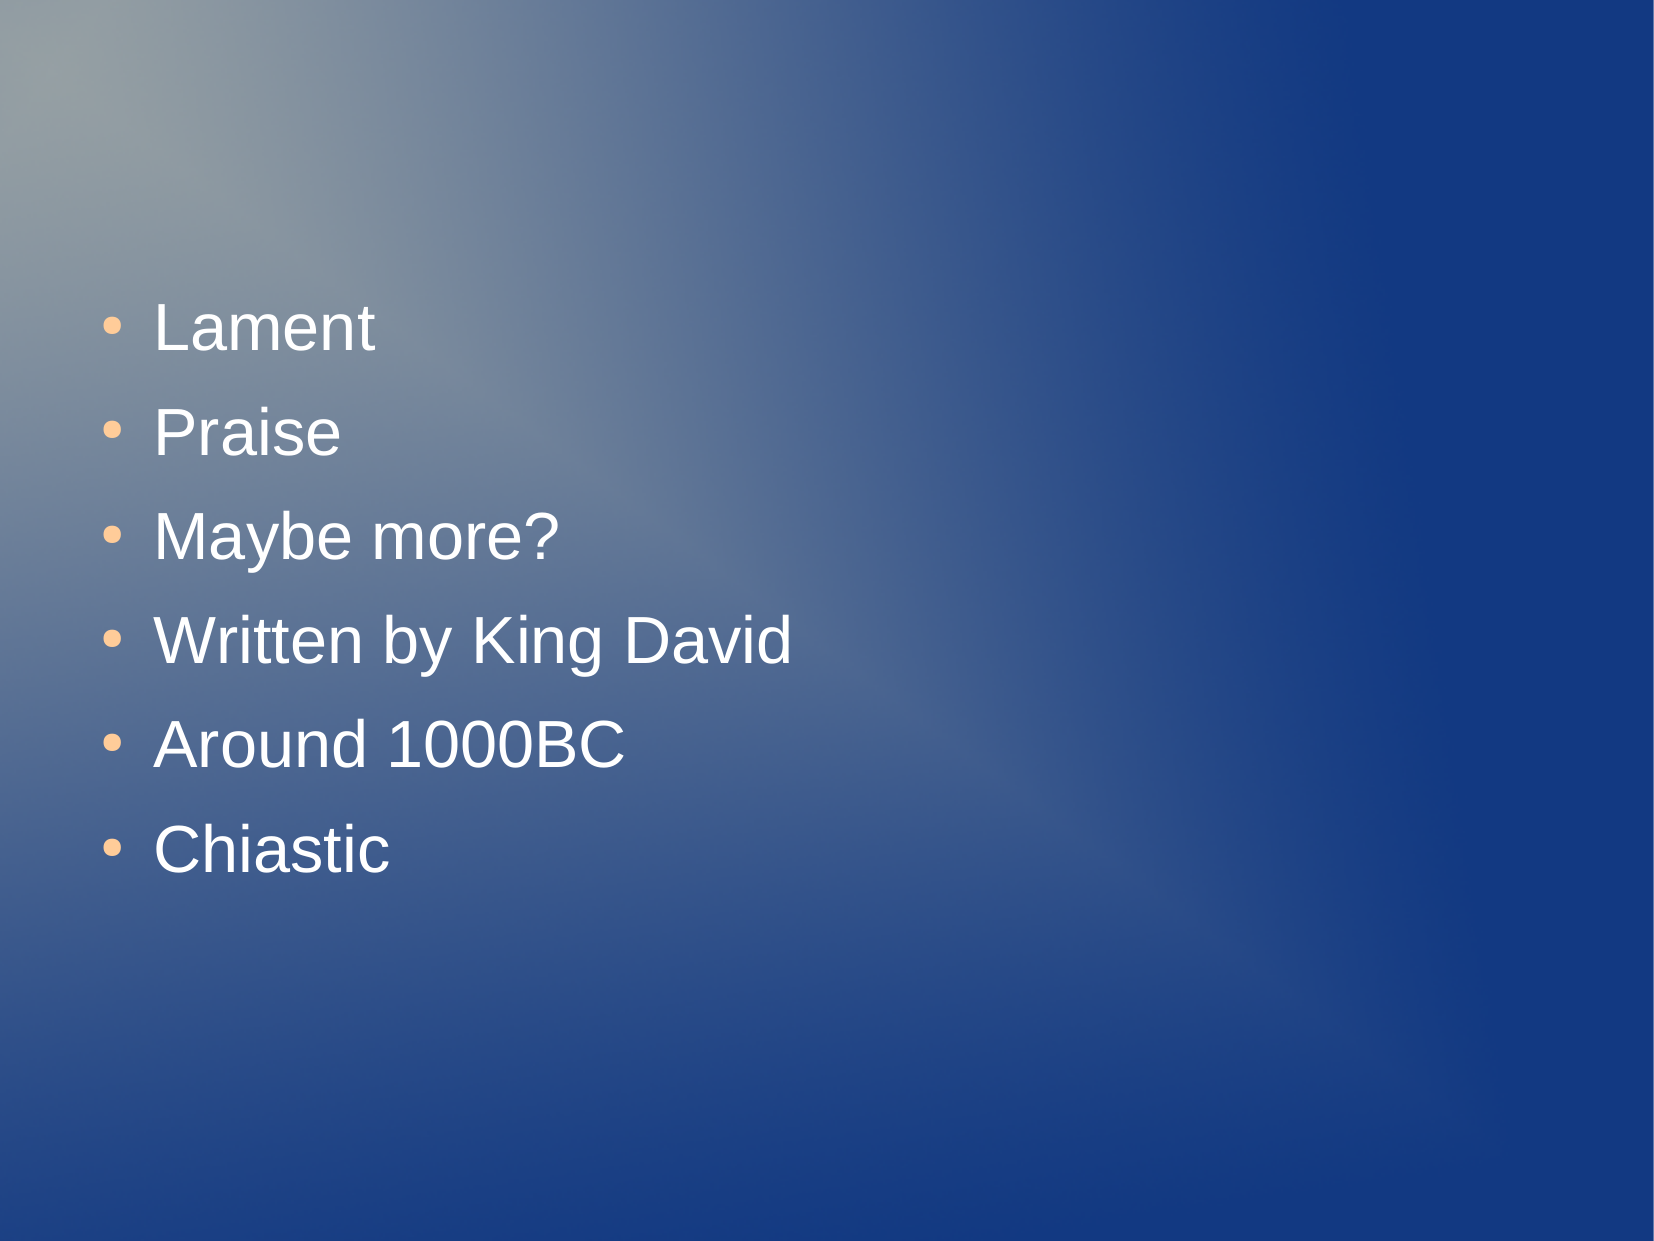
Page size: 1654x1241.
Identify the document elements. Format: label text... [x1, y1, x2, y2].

picture [0, 0, 1654, 1241]
list Lament Praise Maybe more? Written by King David Around 1000BC Chiastic [82, 290, 1571, 1109]
